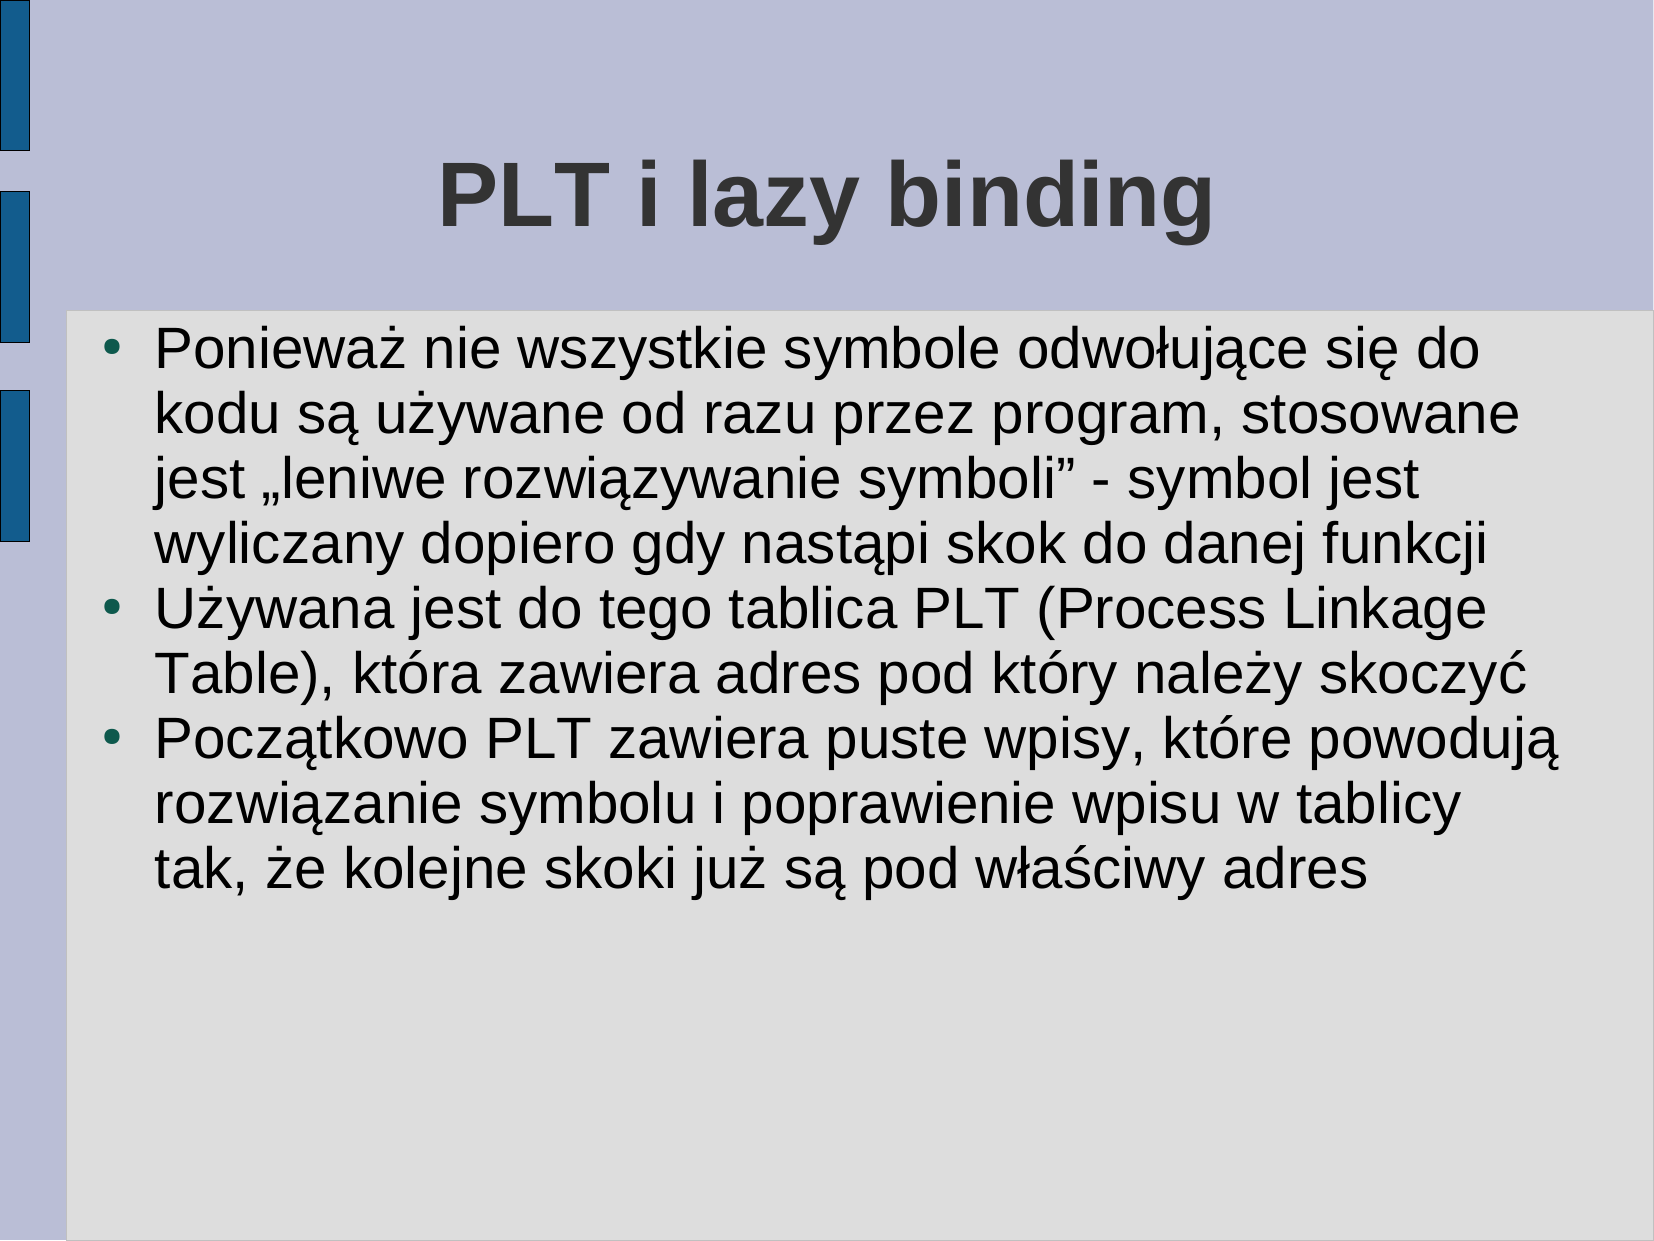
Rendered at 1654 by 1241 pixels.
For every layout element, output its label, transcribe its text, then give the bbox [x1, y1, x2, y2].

list Ponieważ nie wszystkie symbole odwołujące się do kodu są używane od razu przez program, stosowane jest „leniwe rozwiązywanie symboli” - symbol jest wyliczany dopiero gdy nastąpi skok do danej funkcji Używana jest do tego tablica PLT (Process Linkage Table), która zawiera adres pod który należy skoczyć Początkowo PLT zawiera puste wpisy, które powodują rozwiązanie symbolu i poprawienie wpisu w tablicy tak, że kolejne skoki już są pod właściwy adres [83, 315, 1565, 1152]
title PLT i lazy binding [121, 91, 1534, 299]
